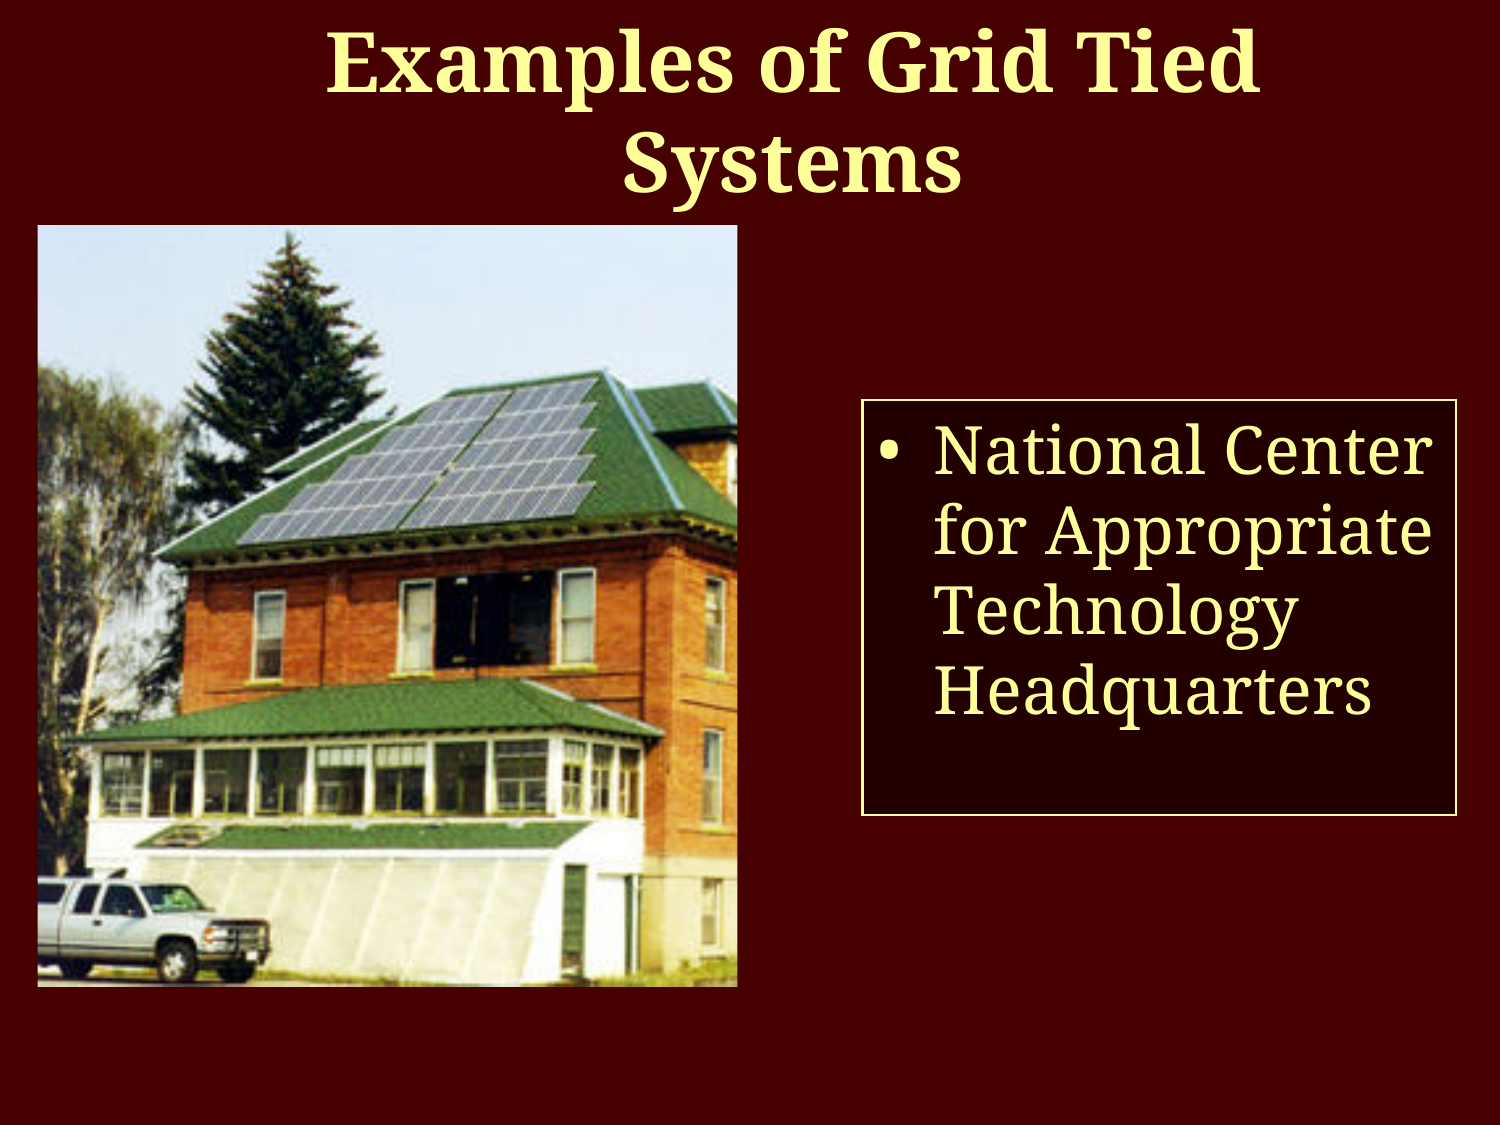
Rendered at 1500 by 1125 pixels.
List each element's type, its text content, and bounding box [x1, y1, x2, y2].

title Examples of Grid Tied Systems [225, 1, 1363, 217]
list National Center for Appropriate Technology Headquarters [862, 399, 1457, 816]
picture [37, 224, 738, 987]
